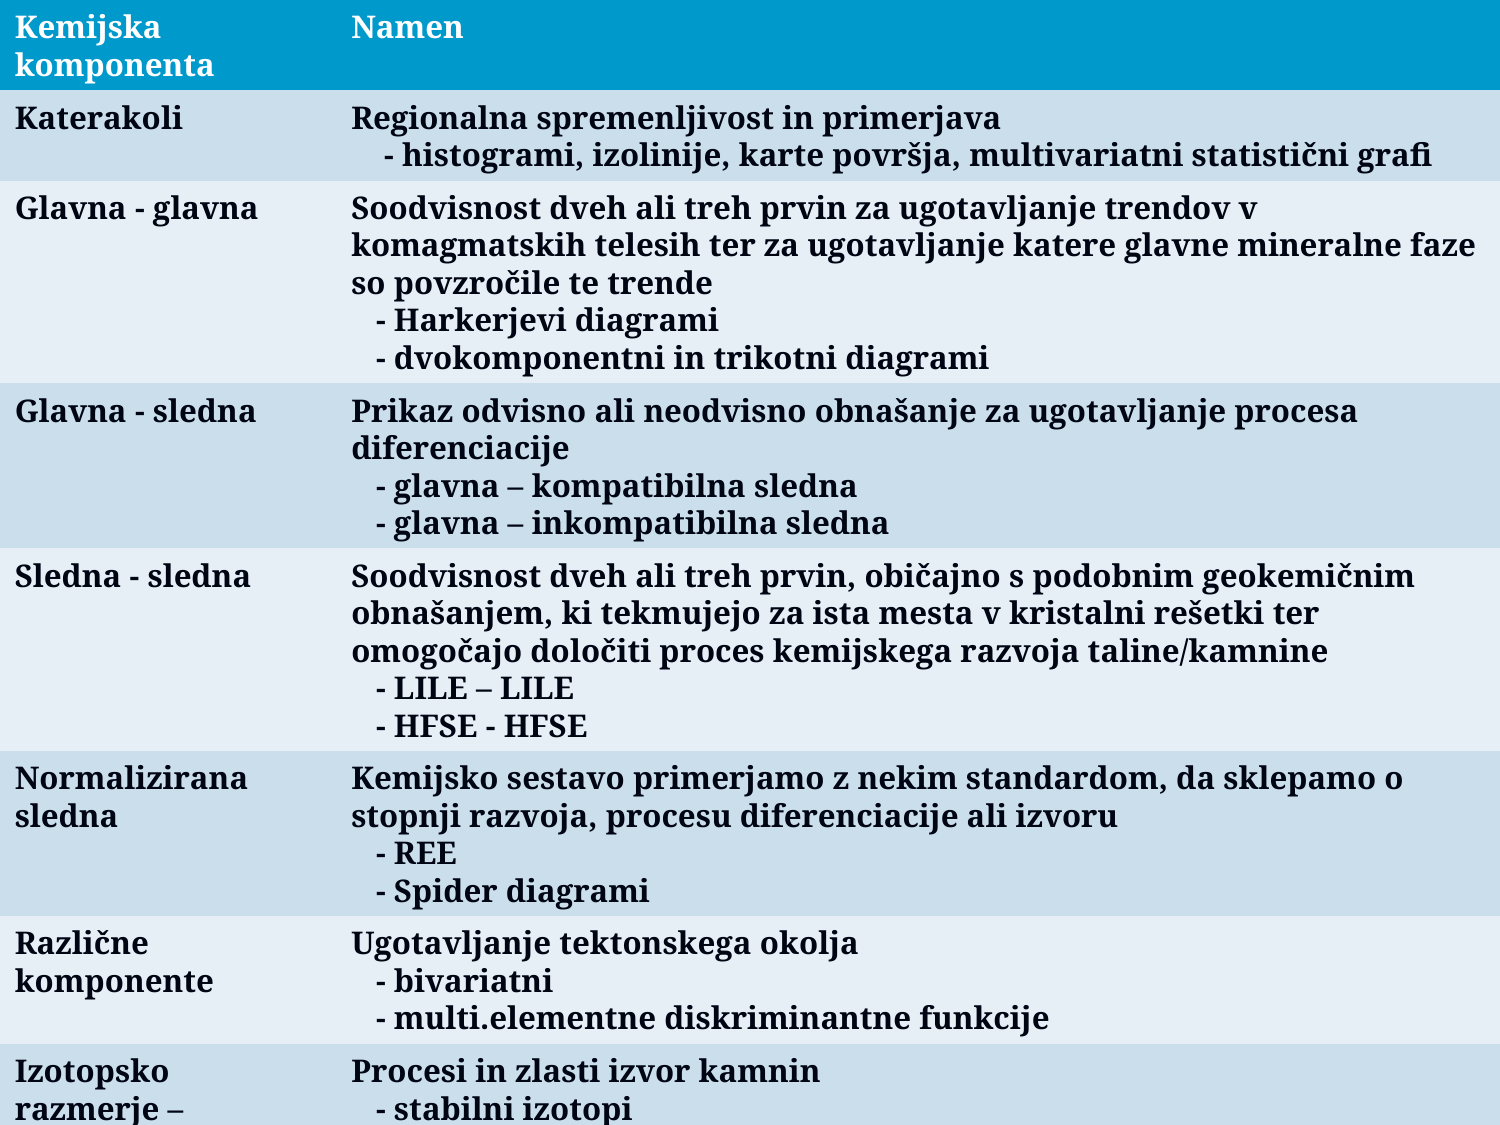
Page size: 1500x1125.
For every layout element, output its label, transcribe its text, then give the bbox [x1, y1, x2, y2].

table_cell Soodvisnost dveh ali treh prvin za ugotavljanje trendov v komagmatskih telesih ter za ugotavljanje katere glavne mineralne faze so povzročile te trende - Harkerjevi diagrami - dvokomponentni in trikotni diagrami [336, 181, 1500, 383]
table_cell Procesi in zlasti izvor kamnin - stabilni izotopi - radioaktivni izotopi [336, 1044, 1500, 1125]
table_cell Kemijsko sestavo primerjamo z nekim standardom, da sklepamo o stopnji razvoja, procesu diferenciacije ali izvoru - REE - Spider diagrami [336, 751, 1500, 916]
table_cell Normalizirana sledna [0, 751, 336, 916]
table_cell Ugotavljanje tektonskega okolja - bivariatni - multi.elementne diskriminantne funkcije [336, 916, 1500, 1044]
table_header Kemijska komponenta [0, 0, 336, 90]
table_cell Glavna - glavna [0, 181, 336, 383]
table_cell Izotopsko razmerje – izotopsko razmerje [0, 1044, 336, 1125]
table_cell Sledna - sledna [0, 548, 336, 751]
table_cell Prikaz odvisno ali neodvisno obnašanje za ugotavljanje procesa diferenciacije - glavna – kompatibilna sledna - glavna – inkompatibilna sledna [336, 383, 1500, 548]
table_cell Katerakoli [0, 90, 336, 181]
table_cell Soodvisnost dveh ali treh prvin, običajno s podobnim geokemičnim obnašanjem, ki tekmujejo za ista mesta v kristalni rešetki ter omogočajo določiti proces kemijskega razvoja taline/kamnine - LILE – LILE - HFSE - HFSE [336, 548, 1500, 751]
table_cell Različne komponente [0, 916, 336, 1044]
table_cell Regionalna spremenljivost in primerjava - histogrami, izolinije, karte površja, multivariatni statistični grafi [336, 90, 1500, 181]
table_cell Glavna - sledna [0, 383, 336, 548]
table_header Namen [336, 0, 1500, 90]
